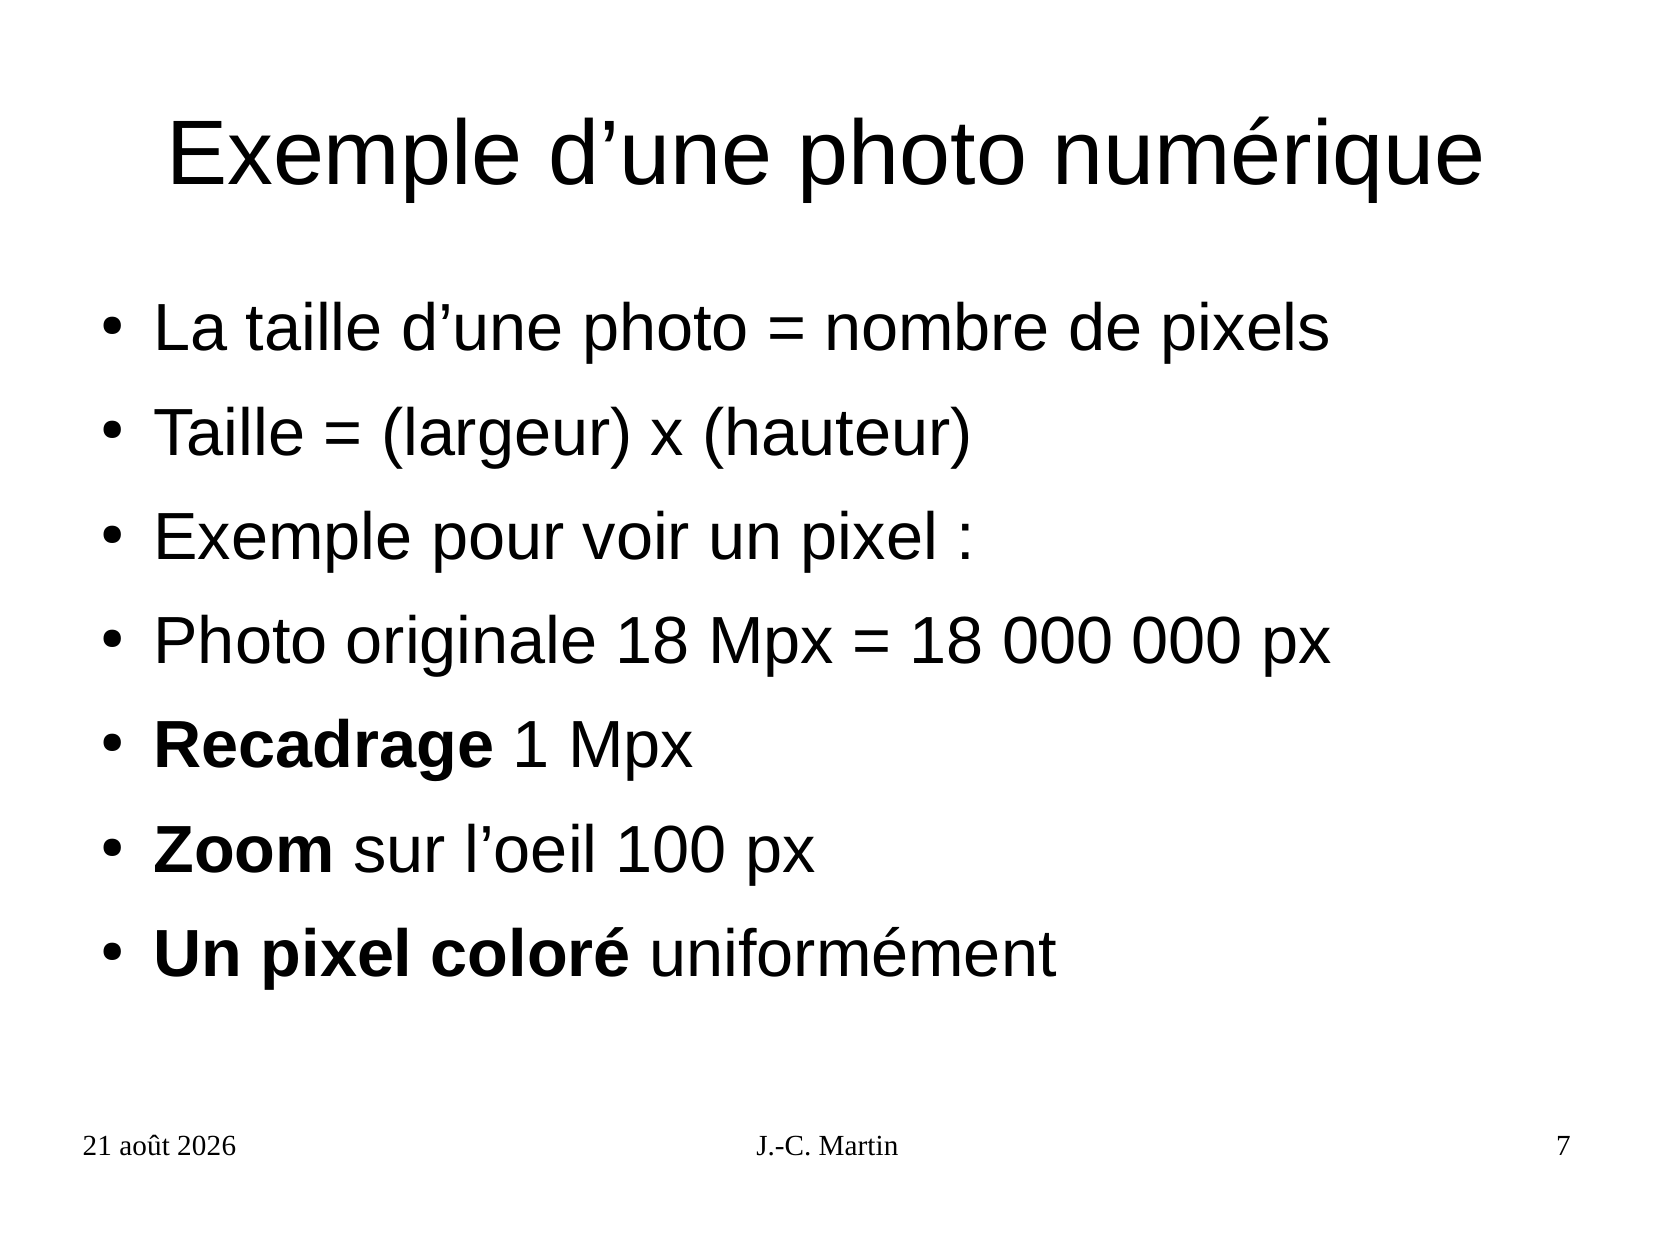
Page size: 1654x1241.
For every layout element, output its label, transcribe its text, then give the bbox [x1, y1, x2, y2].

title Exemple d’une photo numérique [82, 49, 1571, 257]
list La taille d’une photo = nombre de pixels Taille = (largeur) x (hauteur) Exemple pour voir un pixel : Photo originale 18 Mpx = 18 000 000 px Recadrage 1 Mpx Zoom sur l’oeil 100 px Un pixel coloré uniformément [82, 290, 1571, 1010]
